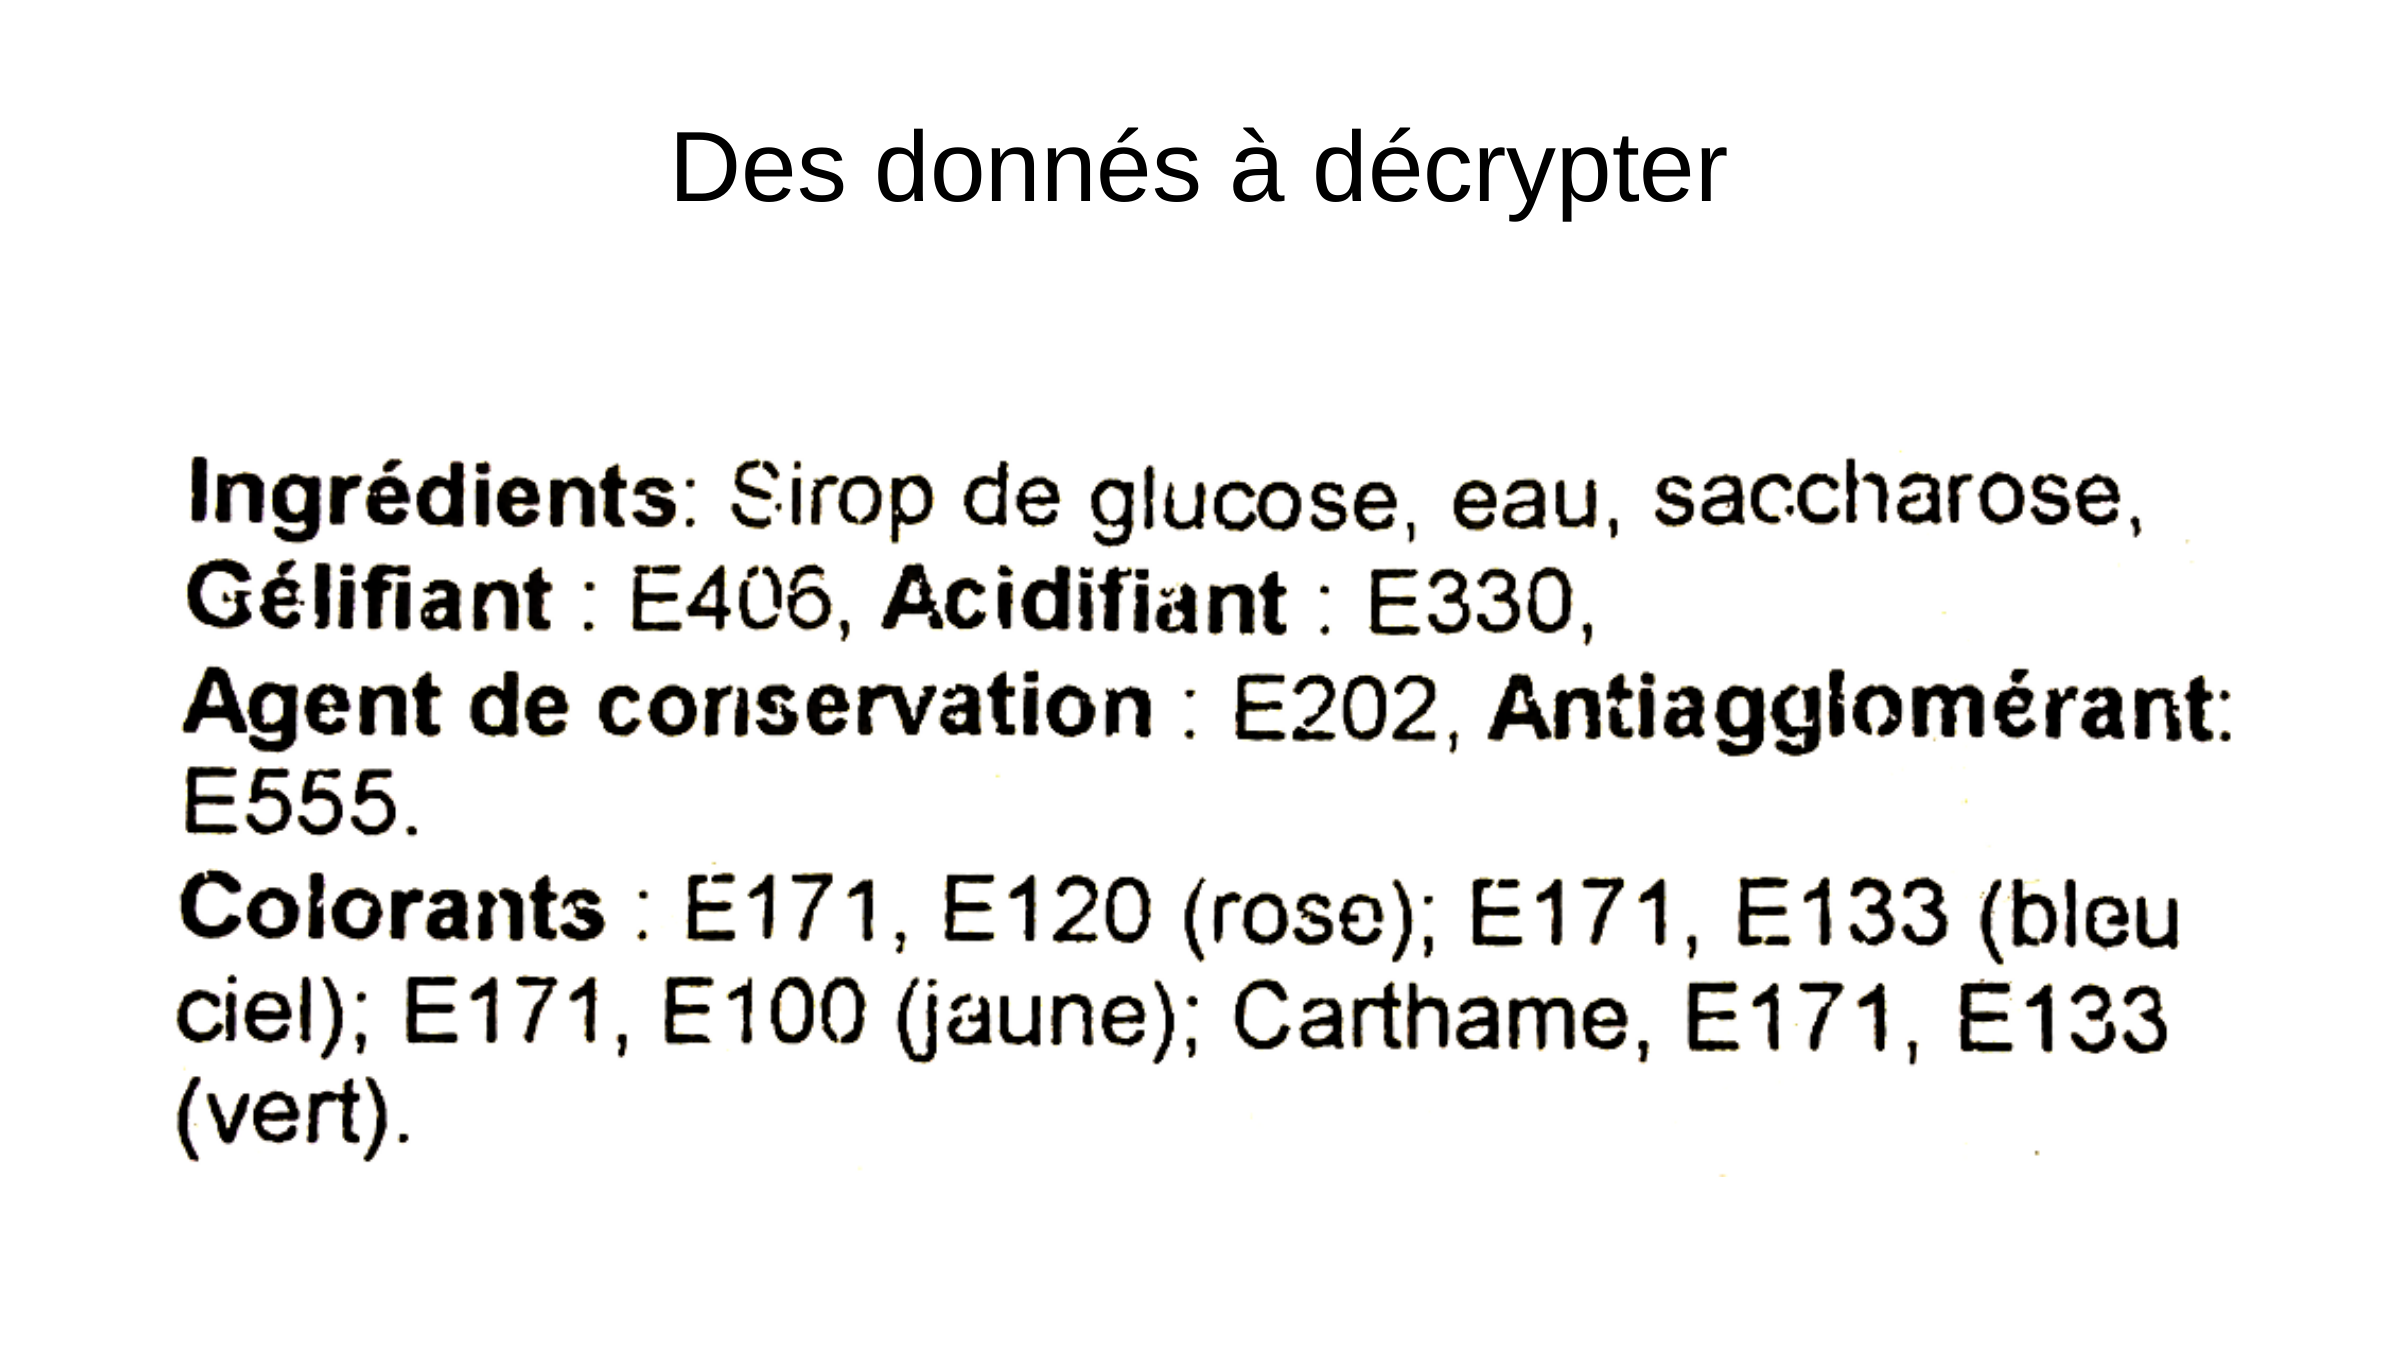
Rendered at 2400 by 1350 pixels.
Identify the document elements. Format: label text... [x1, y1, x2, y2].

title Des donnés à décrypter [120, 53, 2280, 280]
picture [114, 434, 2286, 1177]
